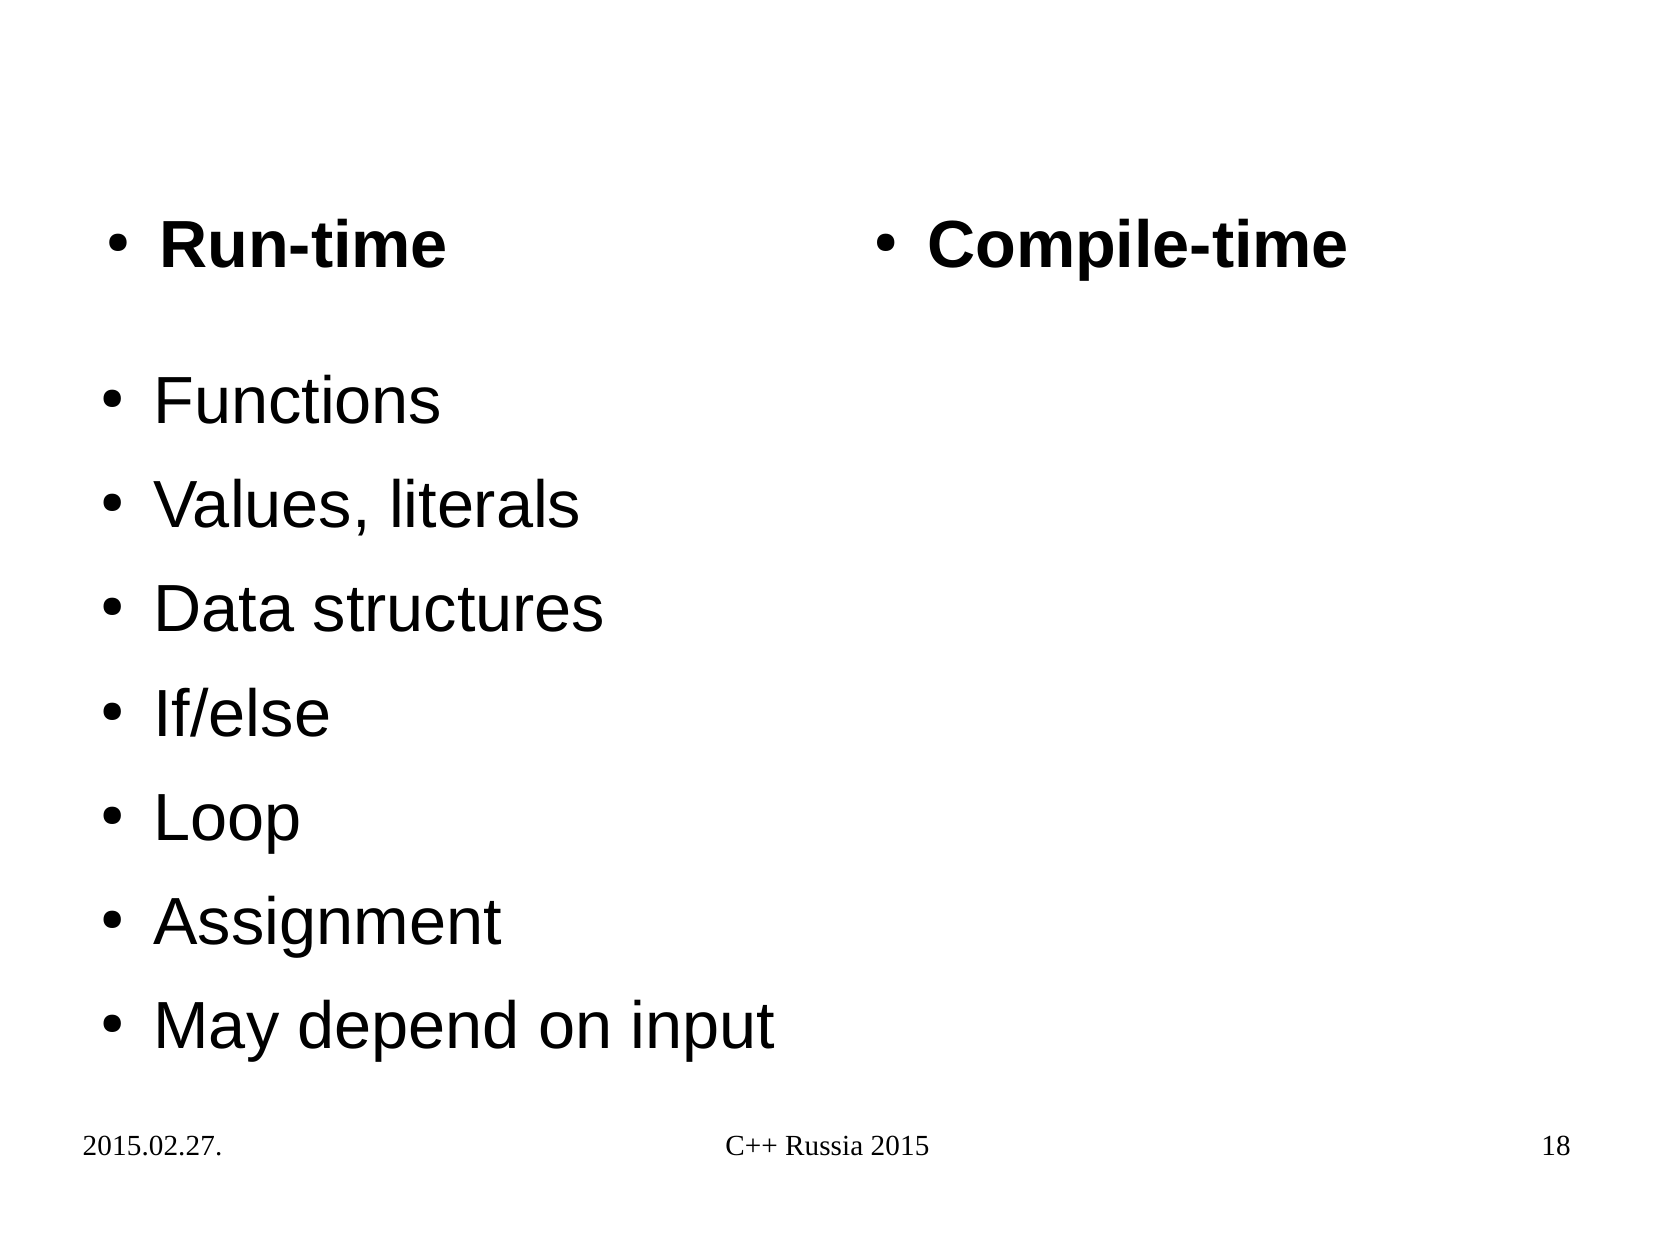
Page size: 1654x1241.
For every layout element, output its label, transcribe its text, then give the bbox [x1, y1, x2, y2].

list Compile-time [856, 206, 1388, 330]
list Functions Values, literals Data structures If/else Loop Assignment May depend on input [82, 362, 809, 1078]
list Run-time [88, 206, 479, 330]
